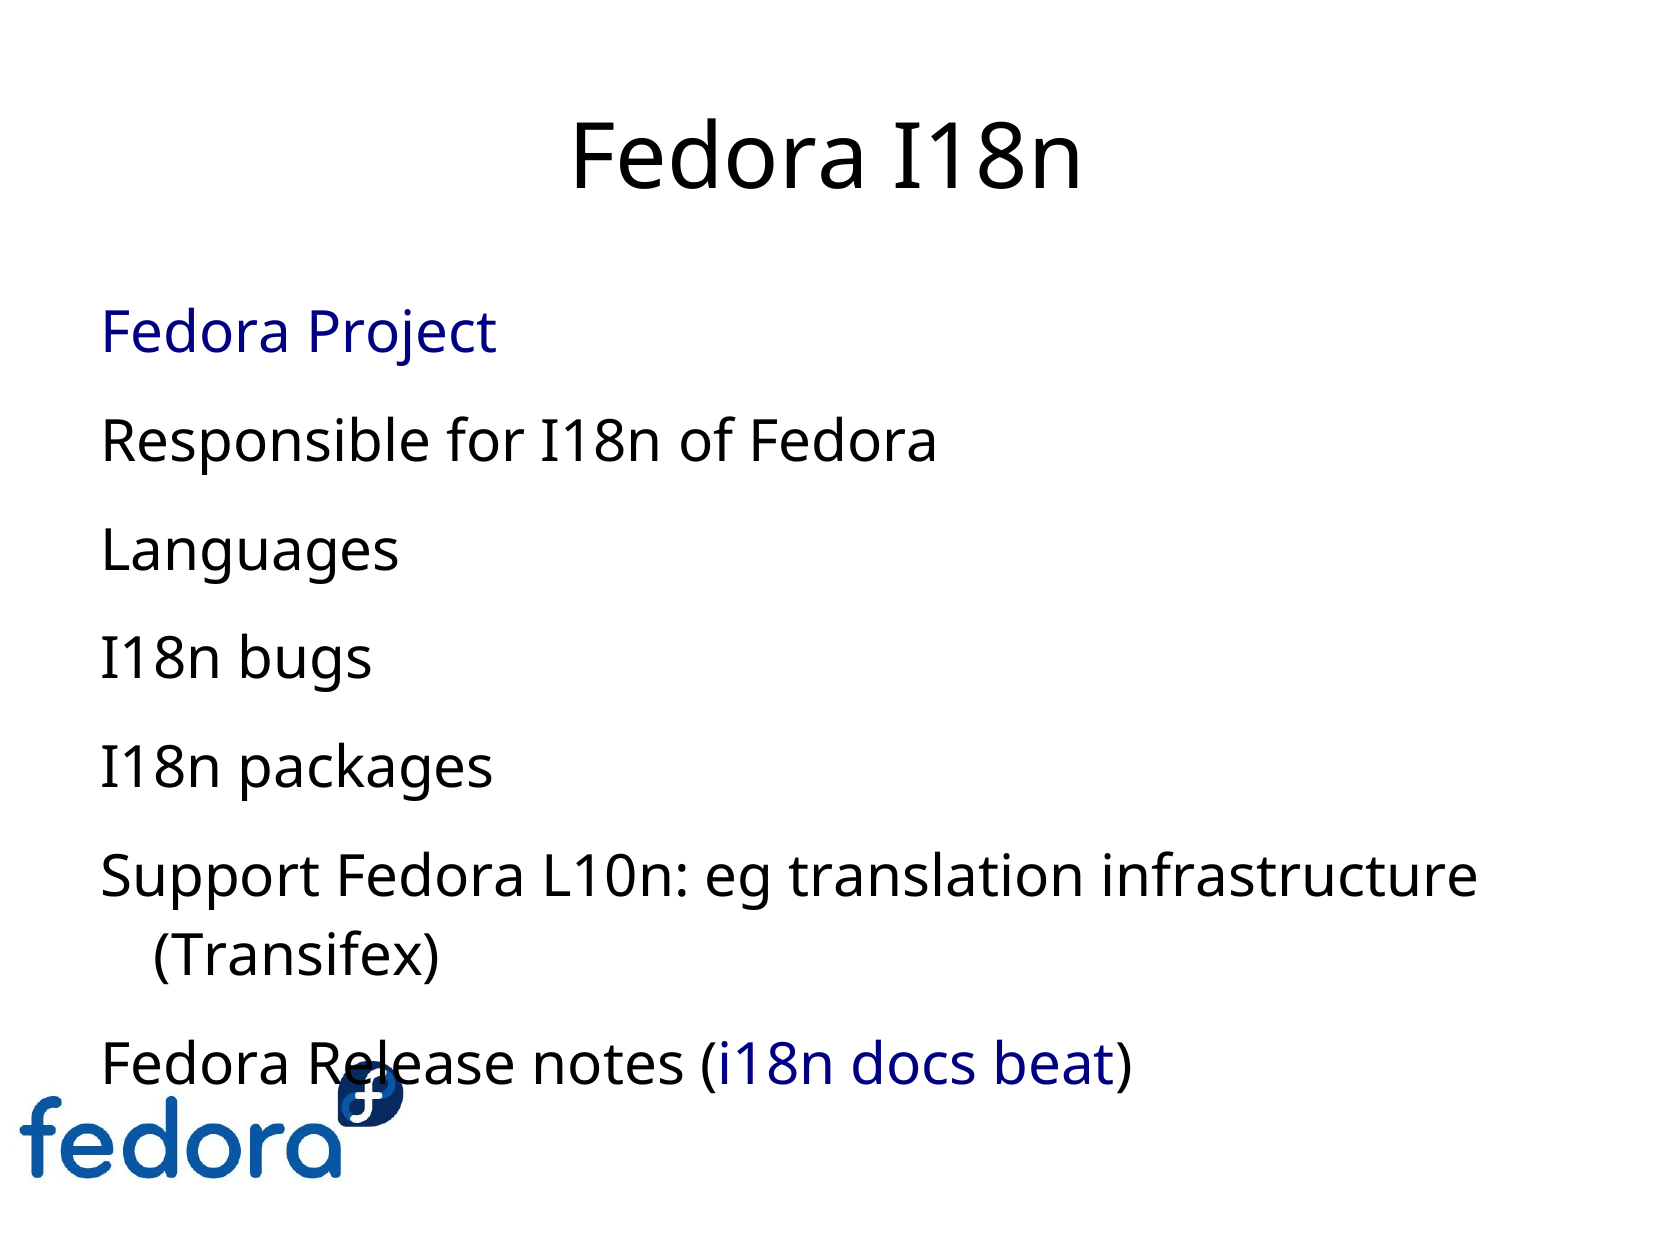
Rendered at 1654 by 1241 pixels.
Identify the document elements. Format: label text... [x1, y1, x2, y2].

list Fedora Project Responsible for I18n of Fedora Languages I18n bugs I18n packages Support Fedora L10n: eg translation infrastructure (Transifex) Fedora Release notes (i18n docs beat) [82, 290, 1571, 1109]
title Fedora I18n [82, 49, 1571, 257]
picture [11, 1049, 413, 1199]
